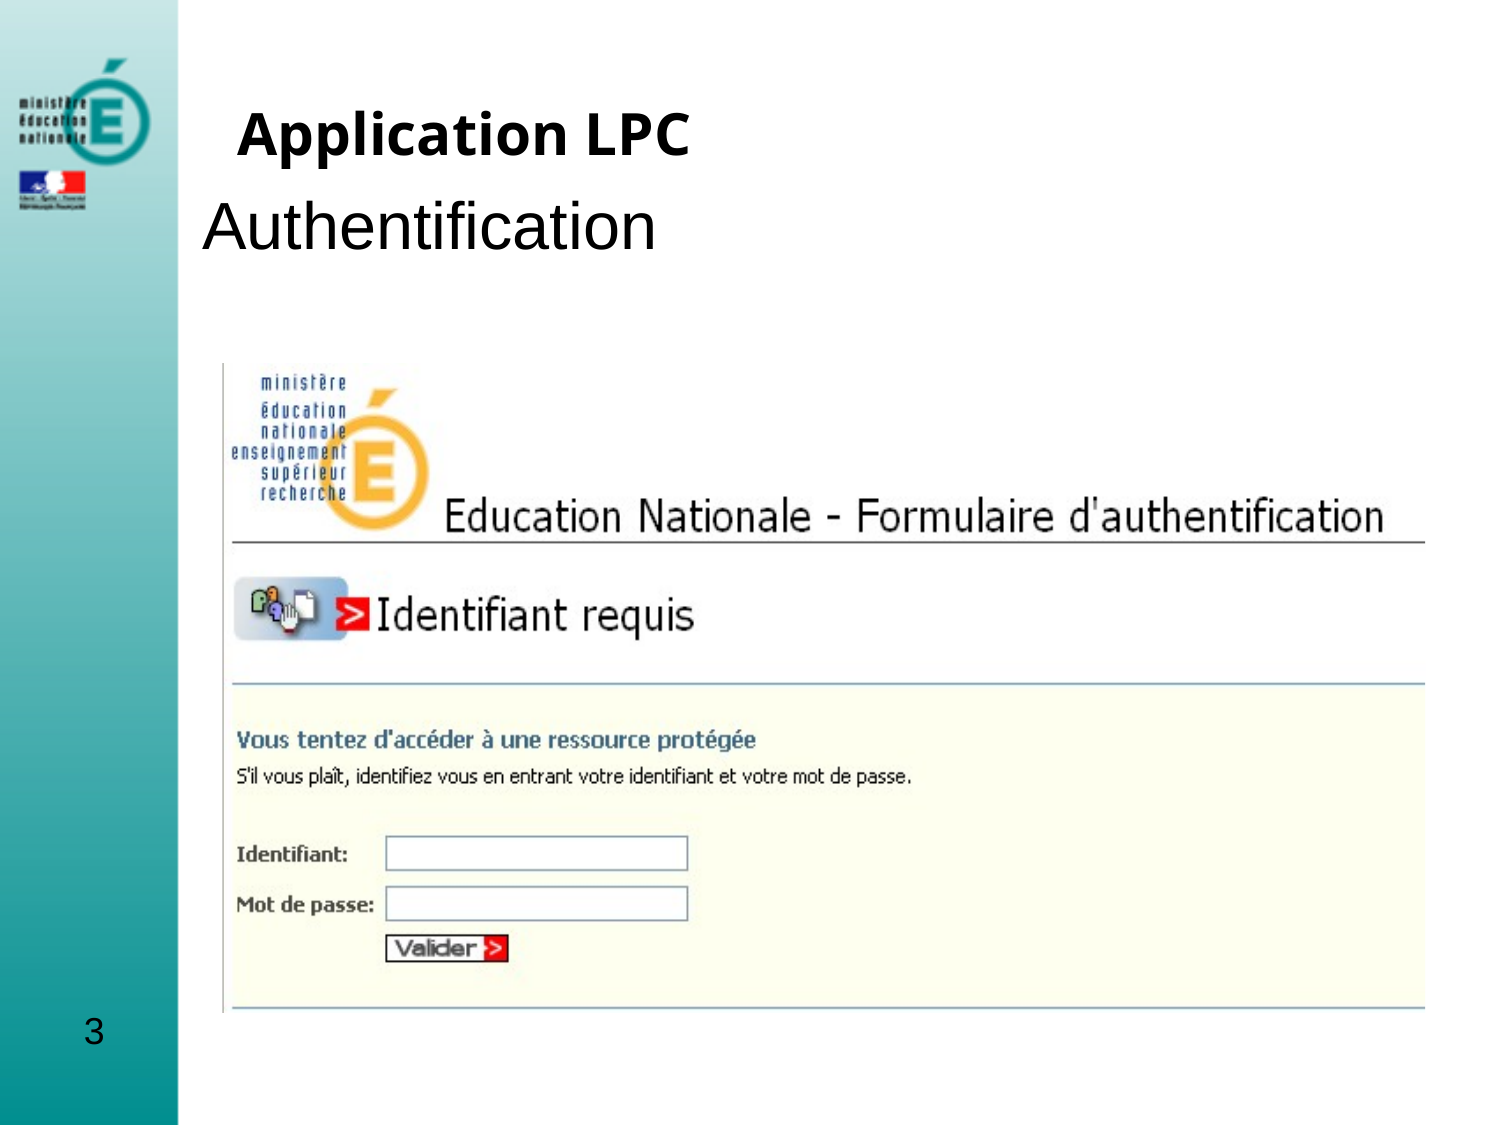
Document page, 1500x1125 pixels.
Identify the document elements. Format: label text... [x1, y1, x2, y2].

text_box Authentification [187, 176, 1285, 282]
picture [222, 363, 1426, 1014]
text_box Application LPC [187, 89, 1430, 176]
text_box <numéro> [41, 999, 148, 1060]
picture [0, 0, 179, 1125]
